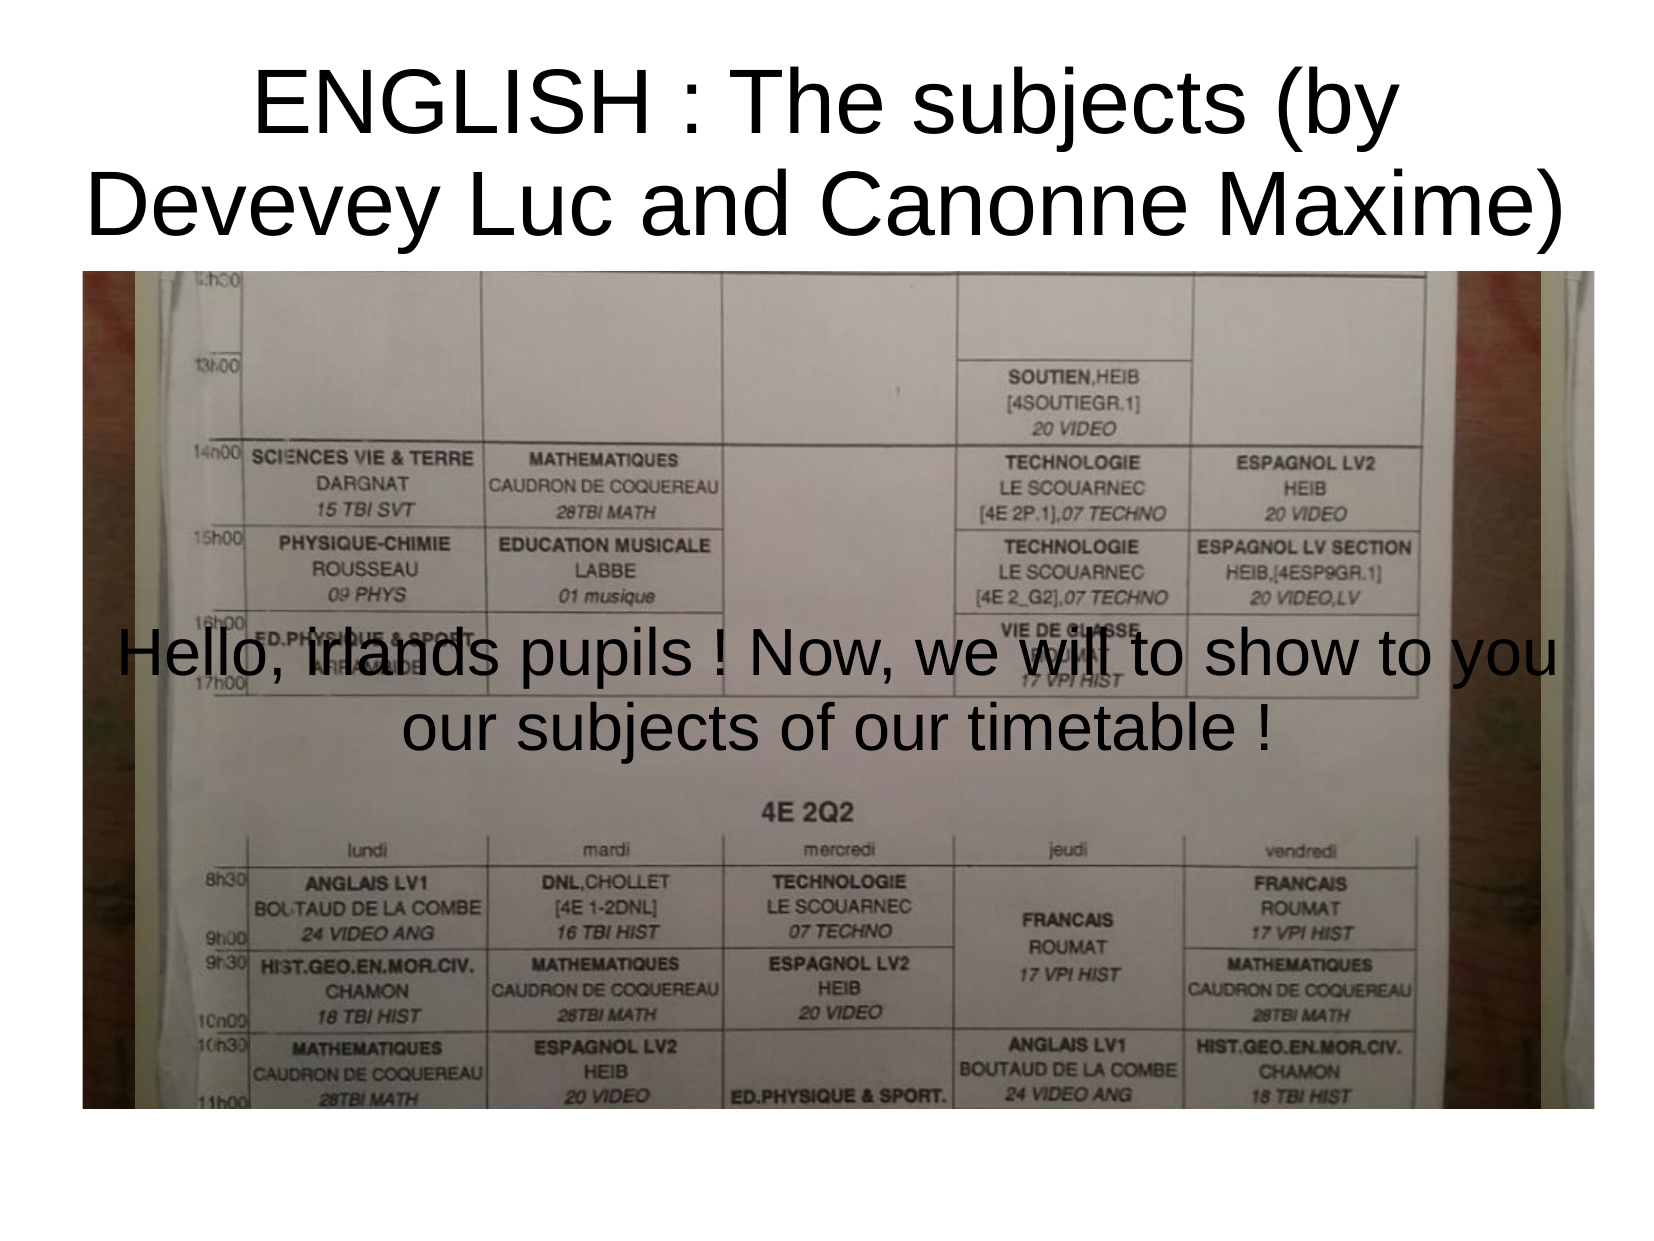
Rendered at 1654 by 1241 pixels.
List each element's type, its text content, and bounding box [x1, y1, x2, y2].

subtitle Hello, irlands pupils ! Now, we will to show to you our subjects of our timetable ! [82, 271, 1595, 1109]
title ENGLISH : The subjects (by Devevey Luc and Canonne Maxime) [82, 49, 1571, 257]
